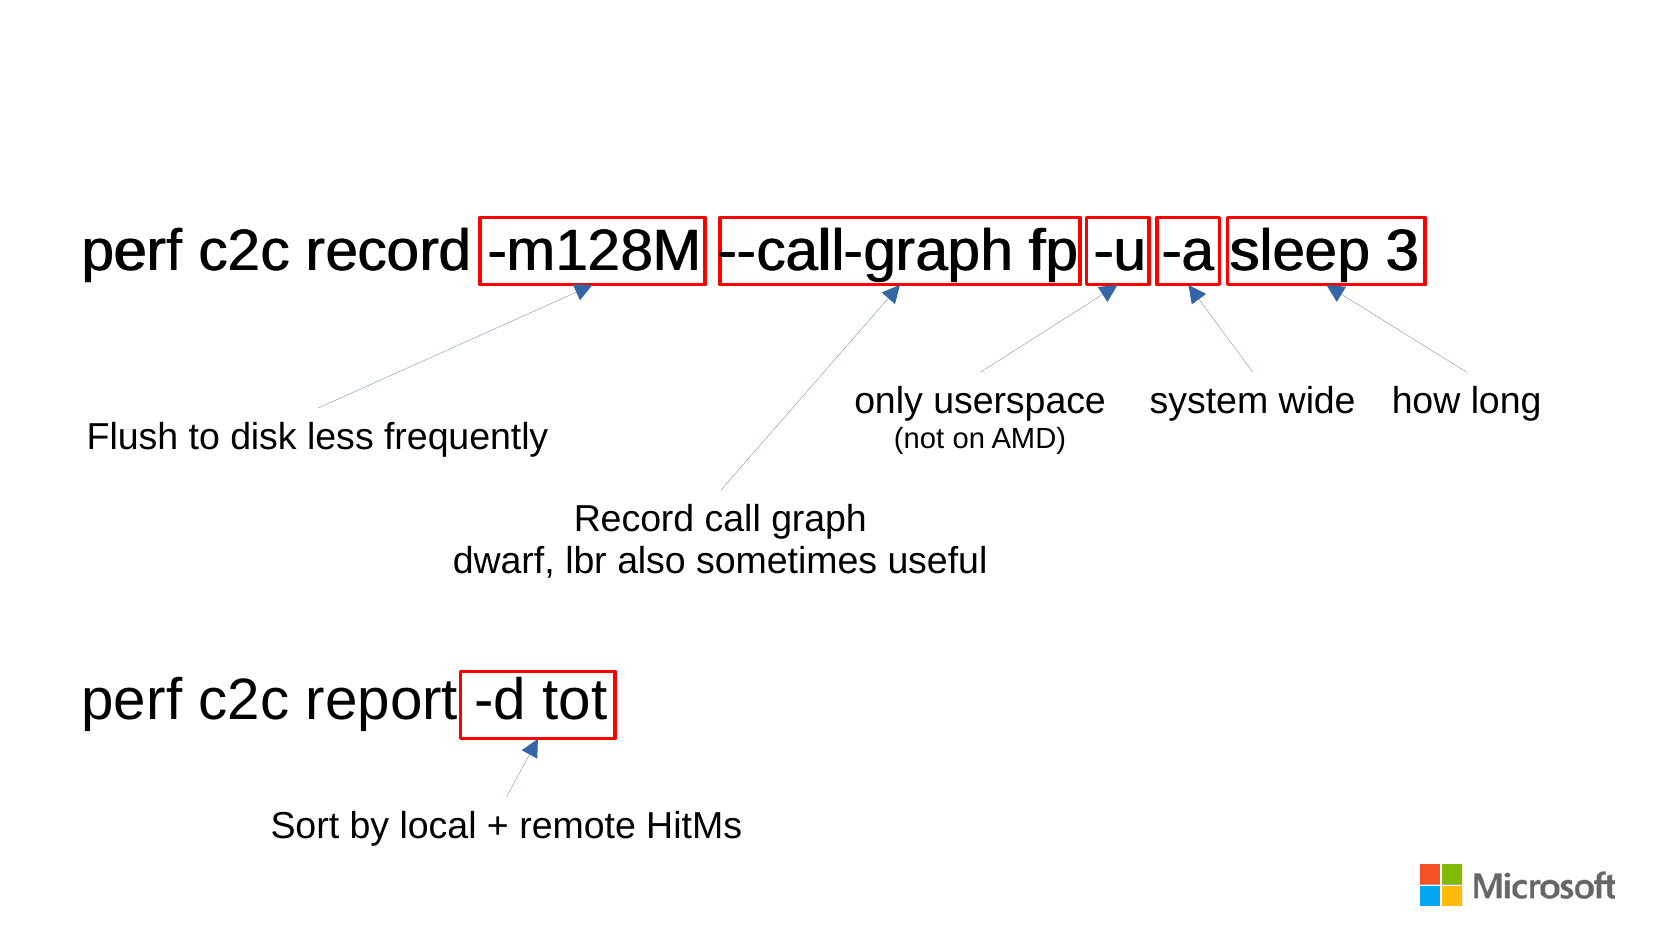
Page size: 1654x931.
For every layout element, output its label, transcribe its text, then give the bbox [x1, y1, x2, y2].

text_box only userspace (not on AMD) [839, 372, 1122, 472]
list perf c2c record -m128M --call-graph fp -u -a sleep 3 [81, 217, 1570, 316]
text_box how long [1377, 372, 1557, 430]
text_box Flush to disk less frequently [71, 408, 565, 507]
text_box system wide [1134, 372, 1371, 430]
list perf c2c report -d tot [462, 673, 613, 737]
picture [1420, 864, 1615, 906]
text_box Record call graph dwarf, lbr also sometimes useful [438, 490, 1004, 632]
list perf c2c report -d tot [81, 666, 1570, 764]
text_box Sort by local + remote HitMs [255, 796, 758, 896]
